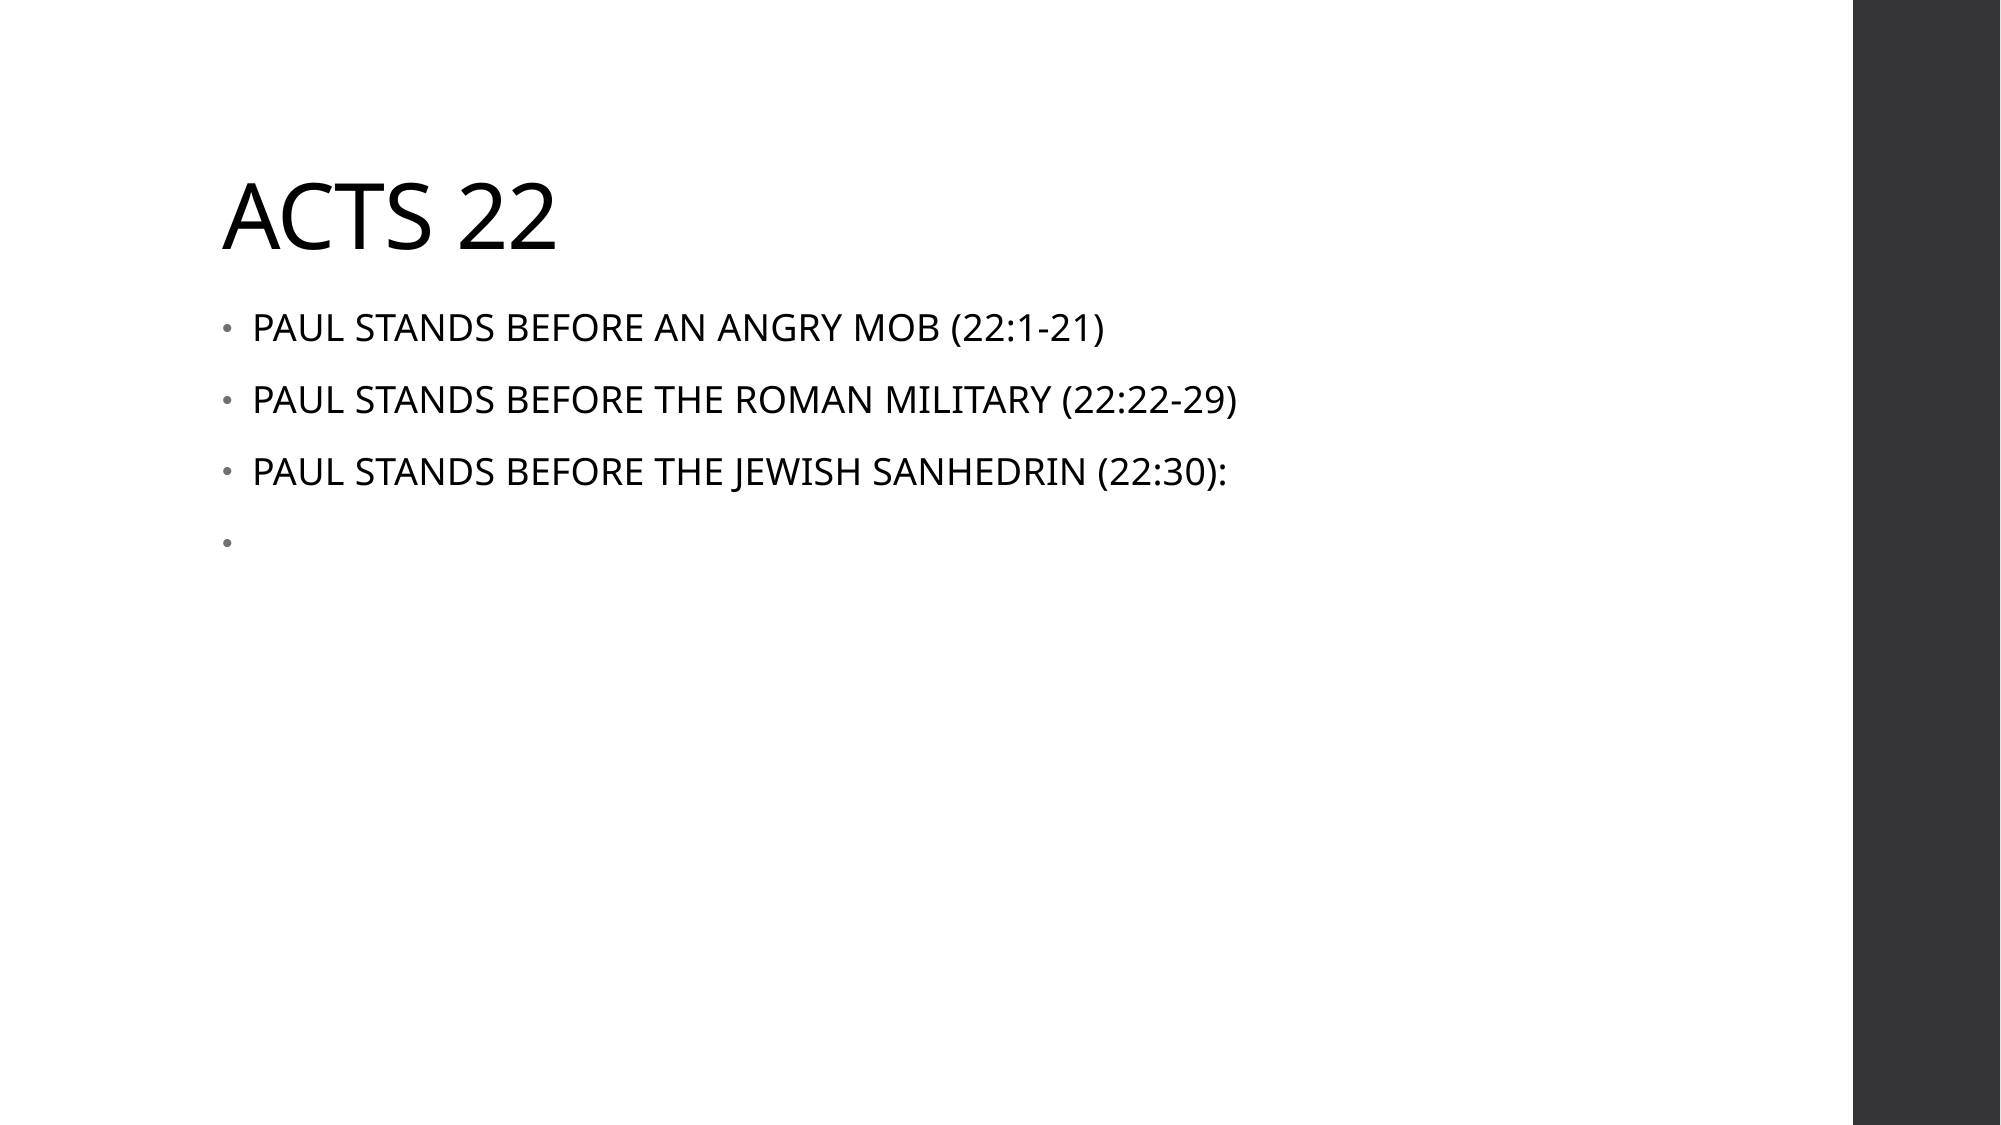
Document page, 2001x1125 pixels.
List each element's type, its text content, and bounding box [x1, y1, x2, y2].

list PAUL STANDS BEFORE AN ANGRY MOB (22:1-21) PAUL STANDS BEFORE THE ROMAN MILITARY (22:22-29) PAUL STANDS BEFORE THE JEWISH SANHEDRIN (22:30): [206, 299, 1617, 1014]
title ACTS 22 [206, 60, 1797, 278]
